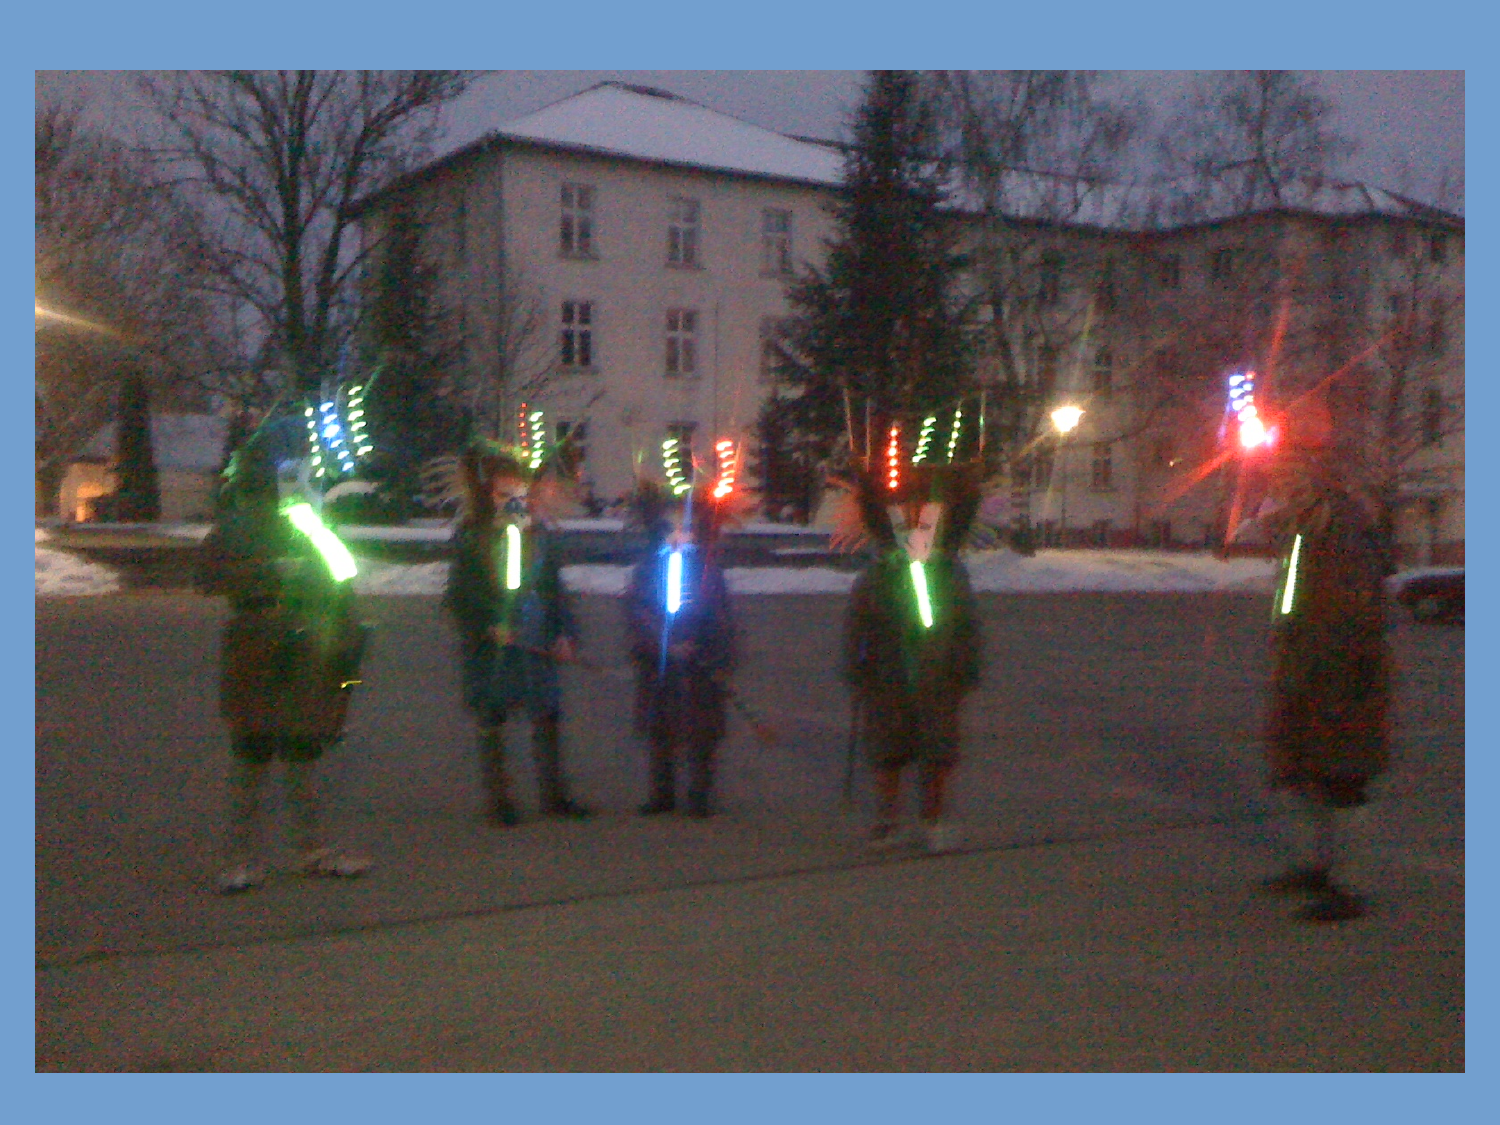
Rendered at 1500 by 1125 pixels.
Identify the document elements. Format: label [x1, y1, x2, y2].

picture [35, 70, 1465, 1073]
